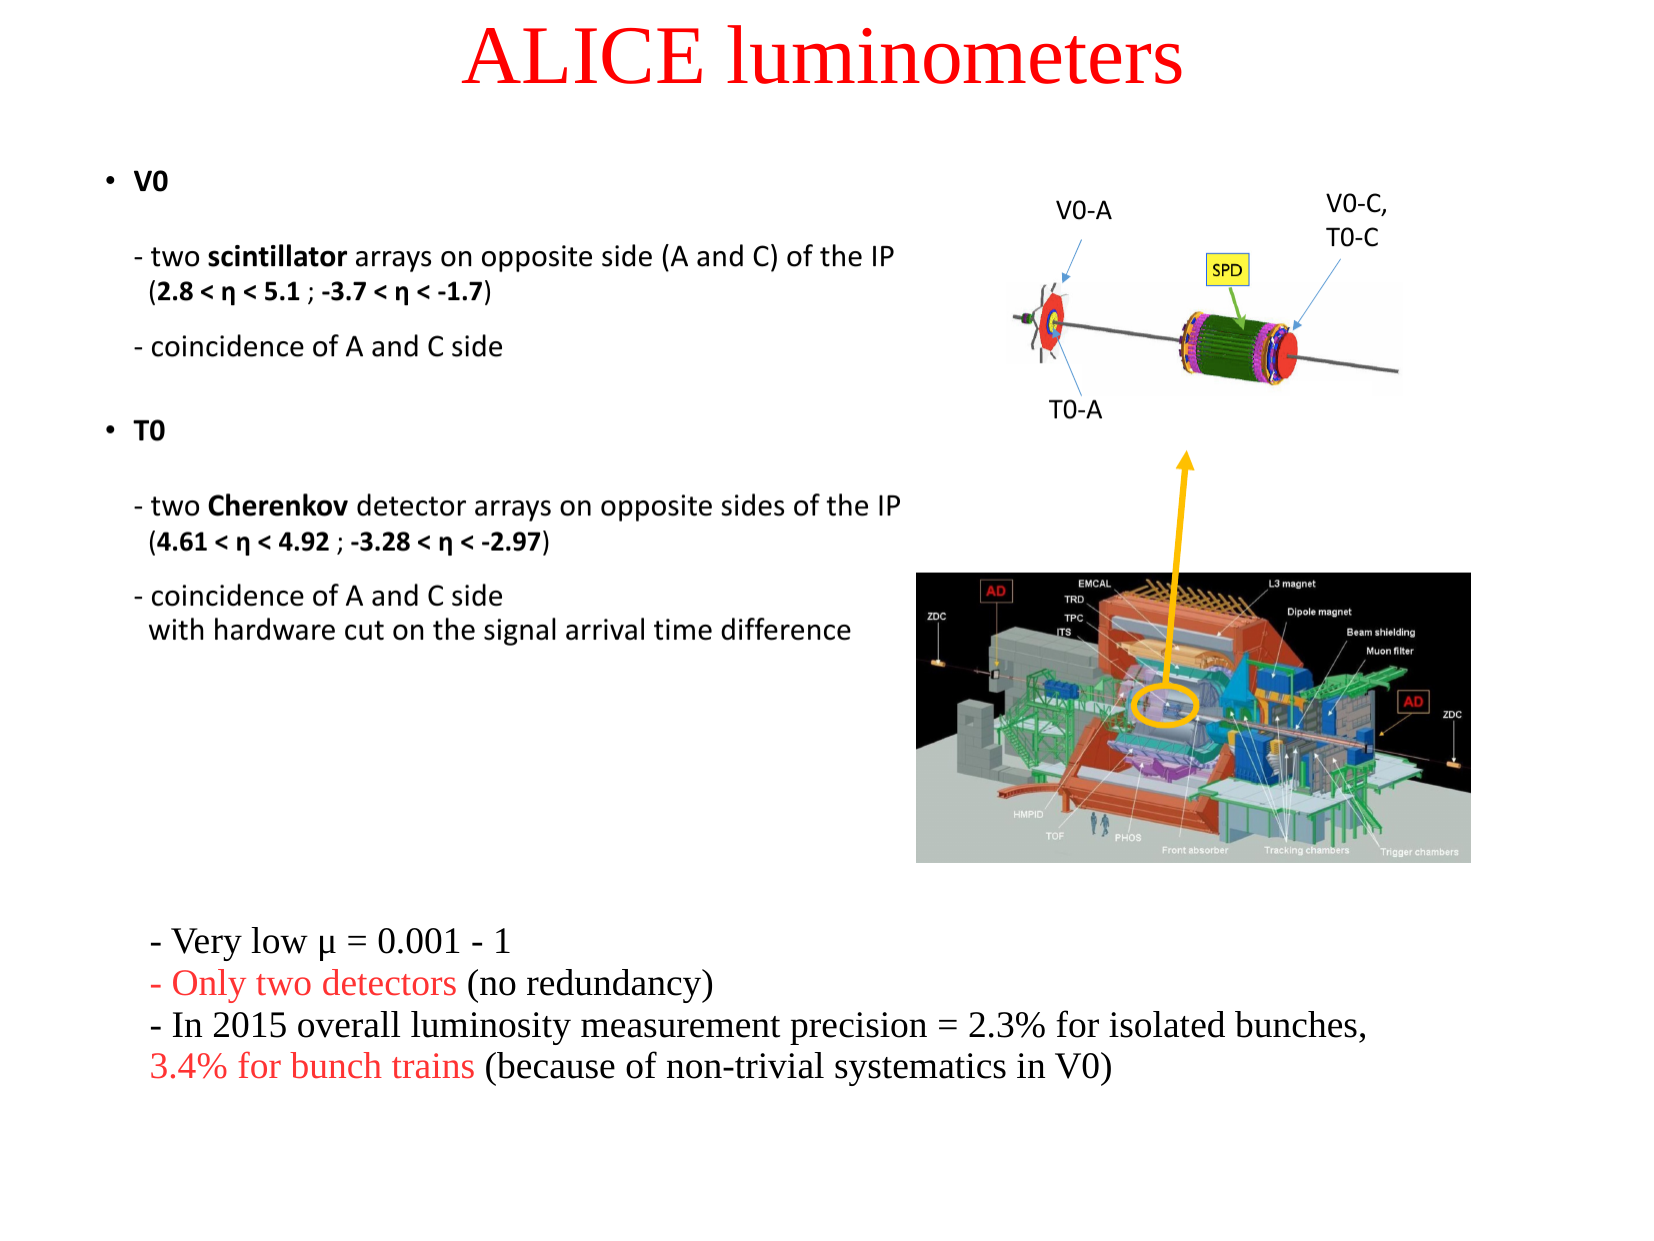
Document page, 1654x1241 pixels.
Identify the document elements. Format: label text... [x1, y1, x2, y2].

text_box ALICE luminometers [45, 1, 1603, 220]
text_box - Very low μ = 0.001 - 1 - Only two detectors (no redundancy) - In 2015 overall luminosity measurement precision = 2.3% for isolated bunches, 3.4% for bunch trains (because of non-trivial systematics in V0) [134, 913, 1507, 1094]
picture [77, 148, 1482, 878]
